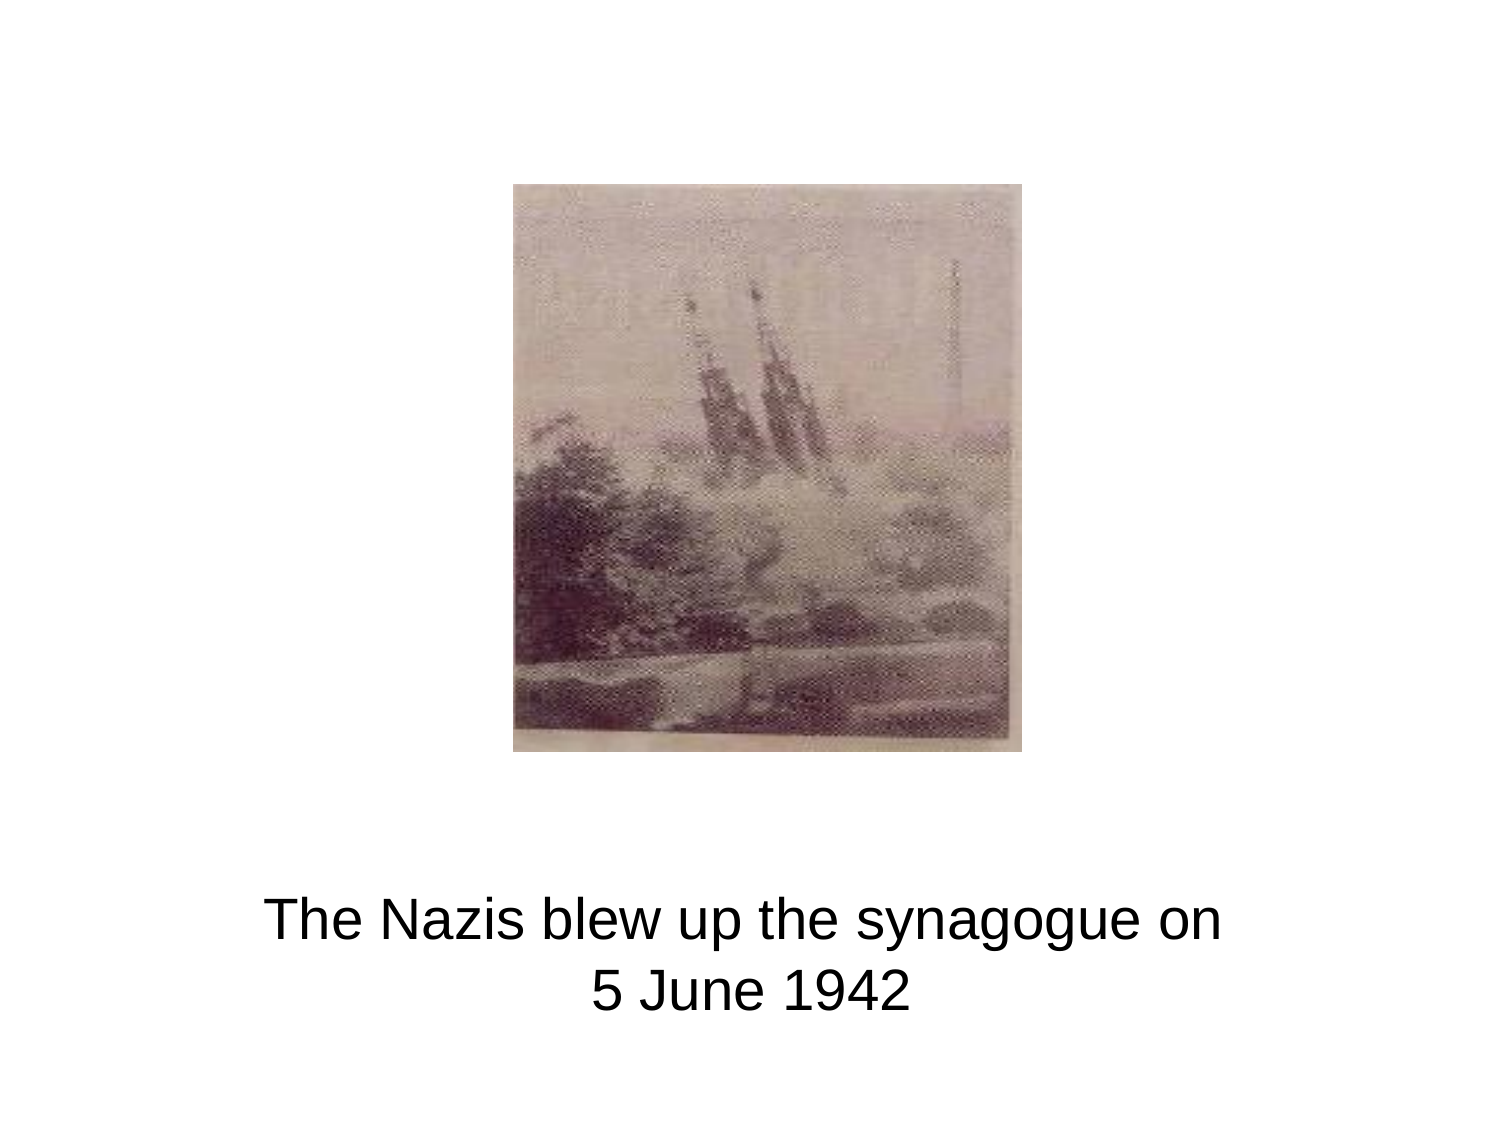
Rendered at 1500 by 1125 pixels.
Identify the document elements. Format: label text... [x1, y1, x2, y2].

picture [513, 184, 1022, 752]
title The Nazis blew up the synagogue on 5 June 1942 [76, 857, 1427, 1046]
